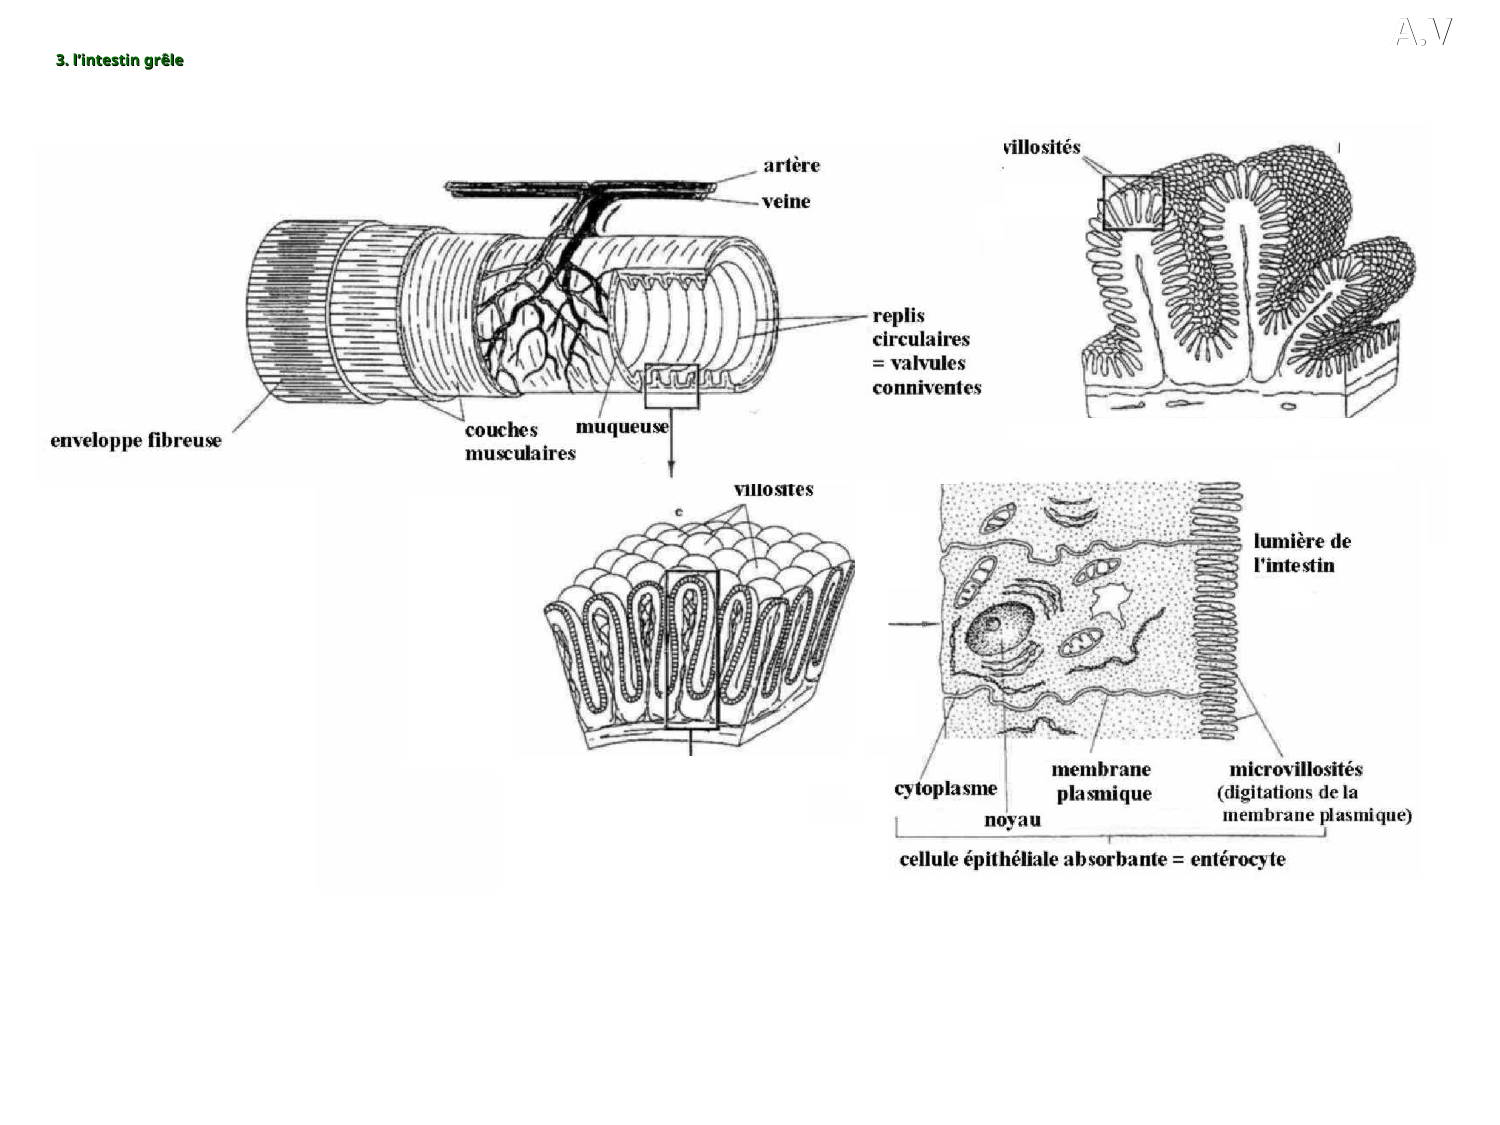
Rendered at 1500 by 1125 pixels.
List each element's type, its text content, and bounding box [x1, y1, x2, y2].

text_box 3. l’intestin grêle [41, 42, 1092, 90]
picture [29, 90, 1447, 891]
text_box A.V [1375, 0, 1500, 61]
